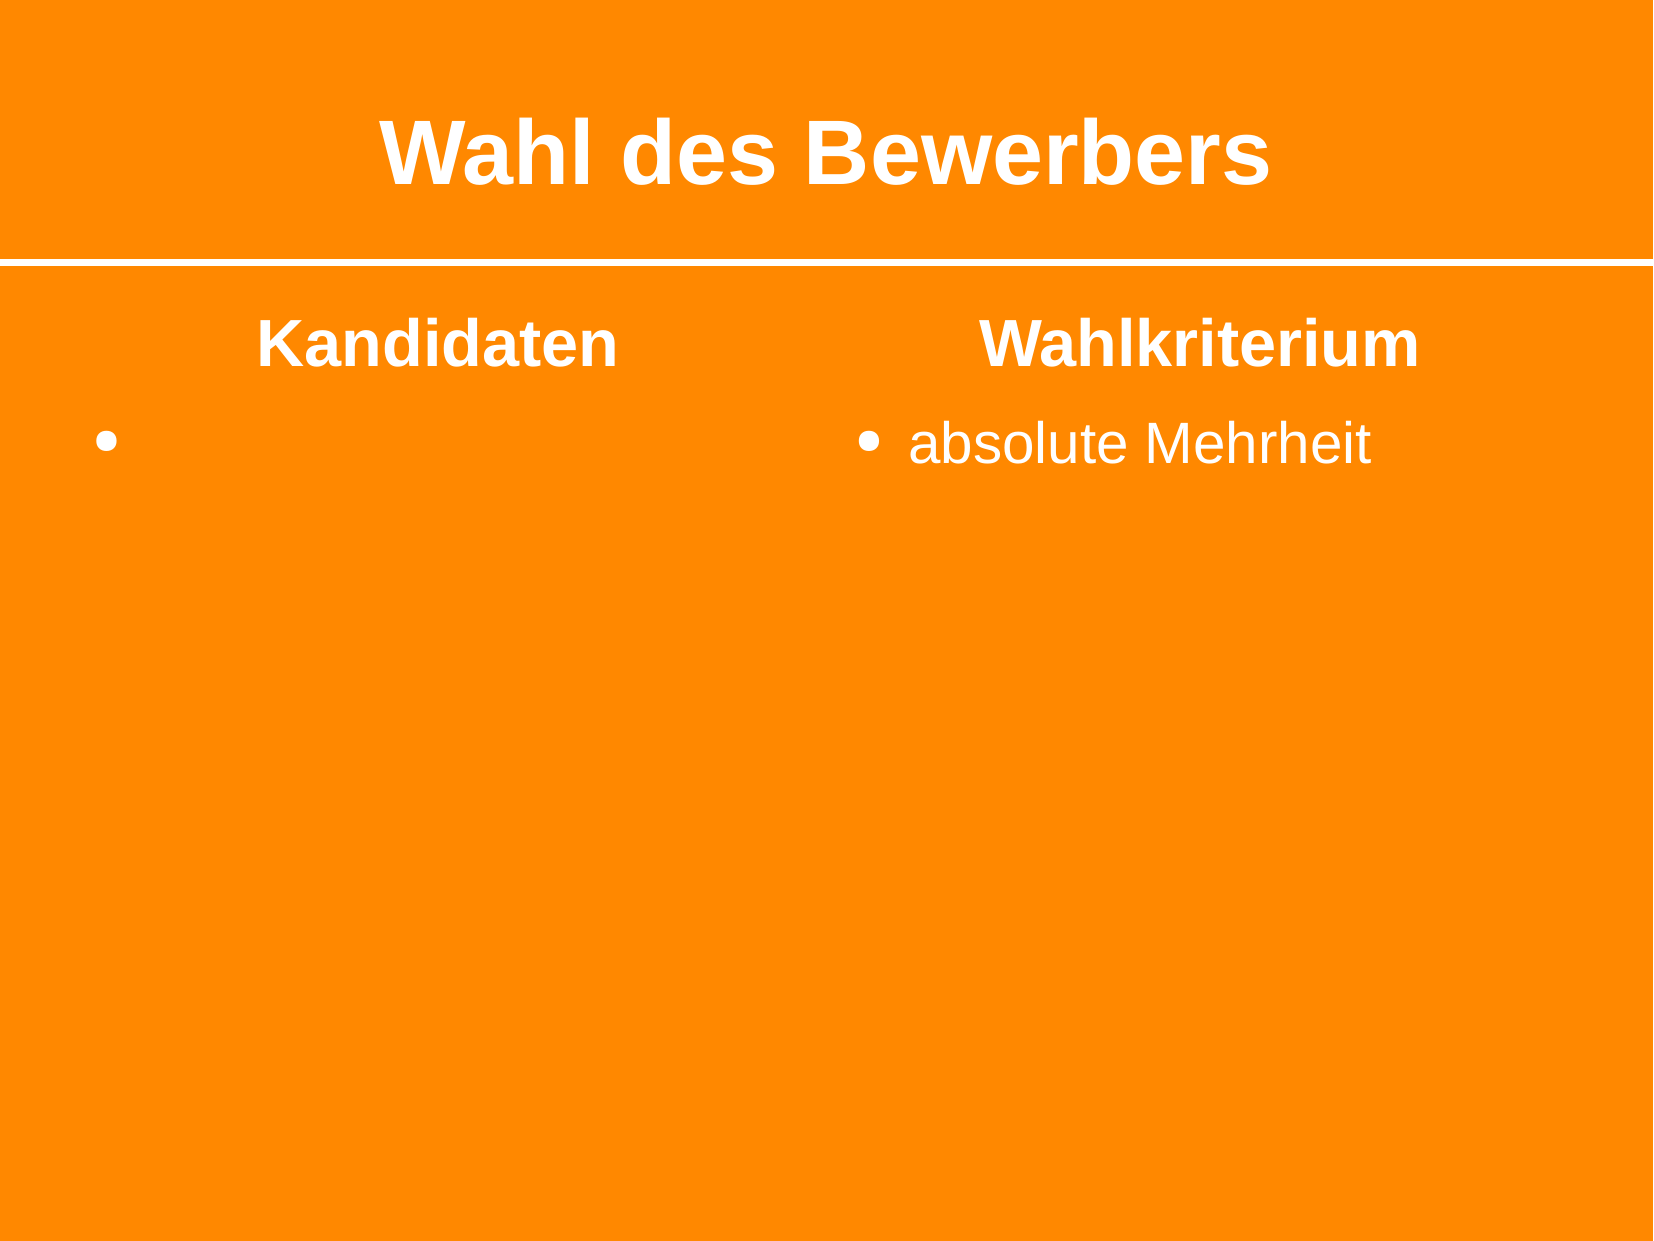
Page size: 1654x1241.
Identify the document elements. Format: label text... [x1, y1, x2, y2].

list Kandidaten [75, 306, 801, 1111]
list Wahlkriterium absolute Mehrheit [837, 306, 1564, 1111]
title Wahl des Bewerbers [82, 56, 1571, 250]
